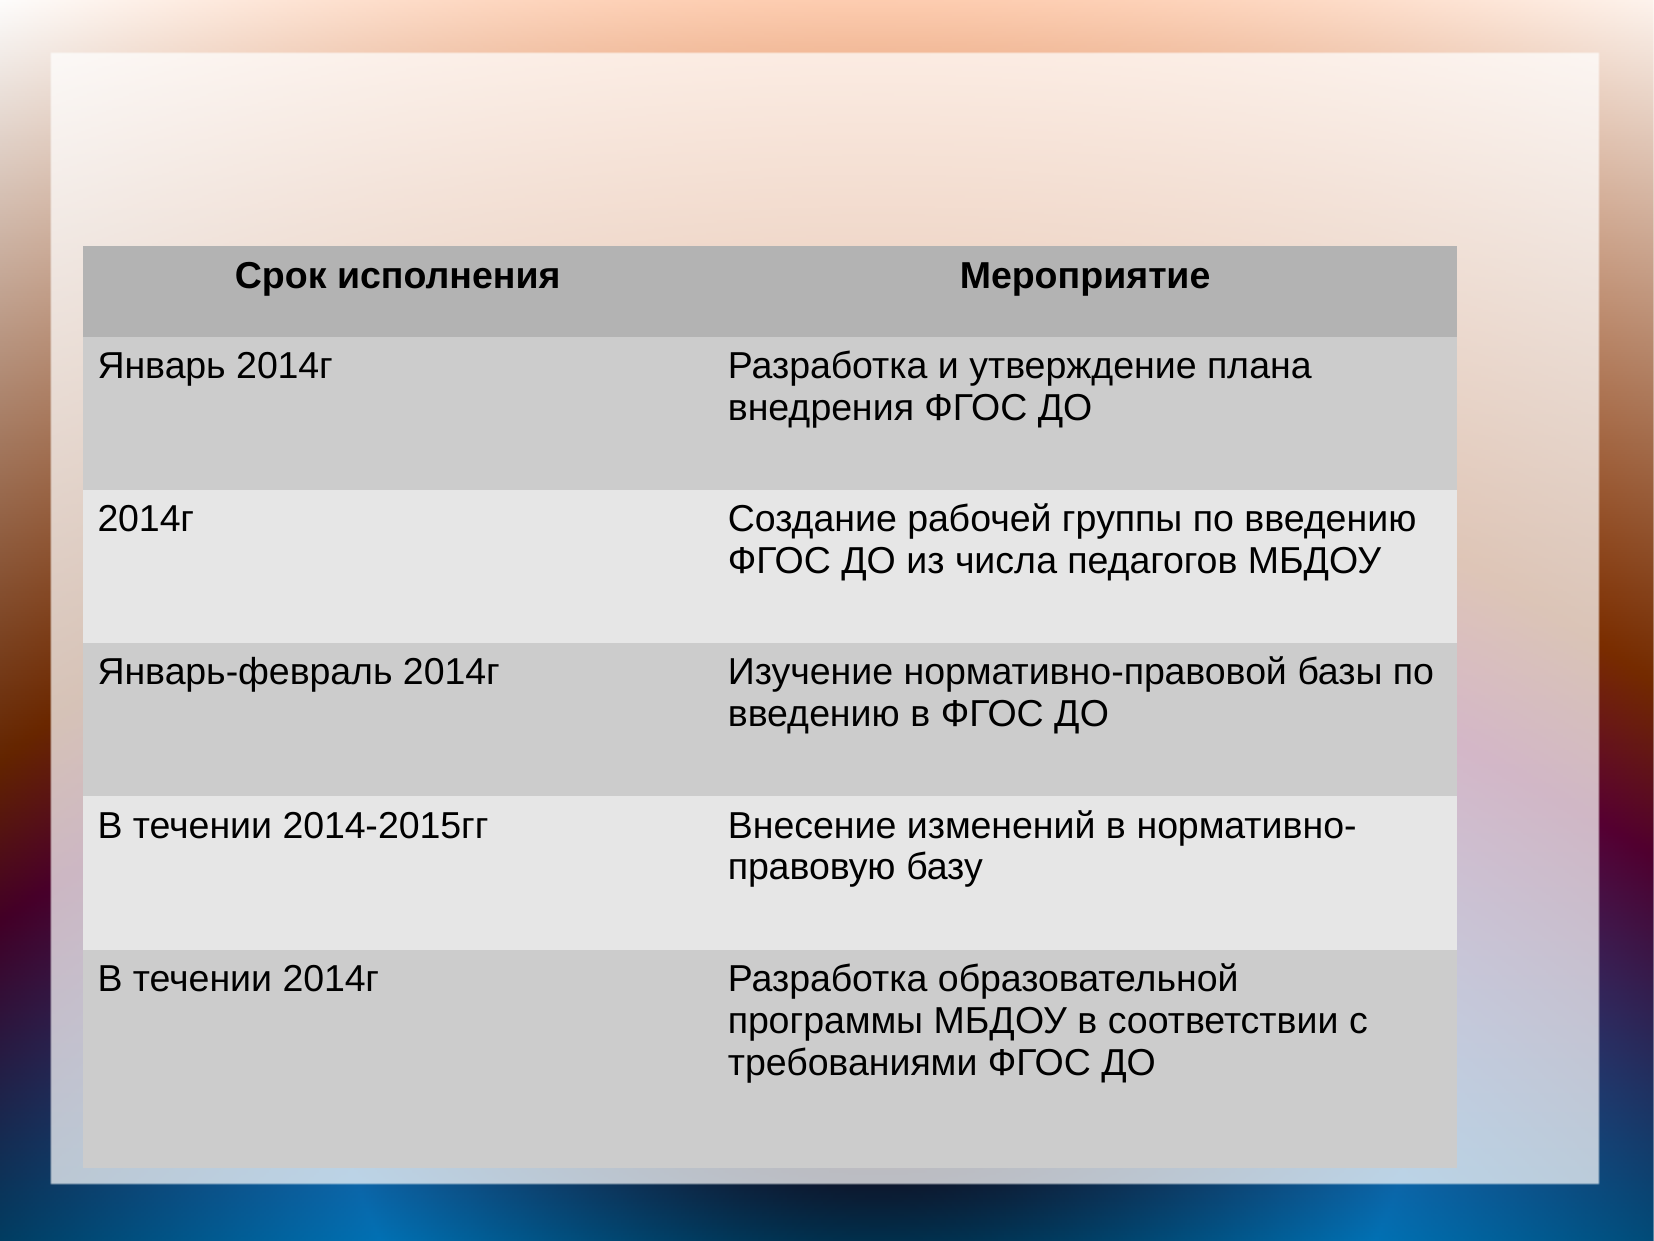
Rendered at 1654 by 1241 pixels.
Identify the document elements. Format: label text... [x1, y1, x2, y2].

table_cell Изучение нормативно-правовой базы по введению в ФГОС ДО [713, 643, 1457, 796]
table_cell Январь 2014г [83, 337, 713, 490]
table_cell Создание рабочей группы по введению ФГОС ДО из числа педагогов МБДОУ [713, 490, 1457, 643]
table_cell Разработка образовательной программы МБДОУ в соответствии с требованиями ФГОС ДО [713, 950, 1457, 1168]
picture [0, 0, 1654, 1241]
table_cell Январь-февраль 2014г [83, 643, 713, 796]
table_cell 2014г [83, 490, 713, 643]
table_cell В течении 2014-2015гг [83, 796, 713, 950]
table_cell Разработка и утверждение плана внедрения ФГОС ДО [713, 337, 1457, 490]
table_cell Внесение изменений в нормативно-правовую базу [713, 796, 1457, 950]
table_cell В течении 2014г [83, 950, 713, 1168]
table_header Срок исполнения [83, 246, 713, 337]
table_header Мероприятие [713, 246, 1457, 337]
